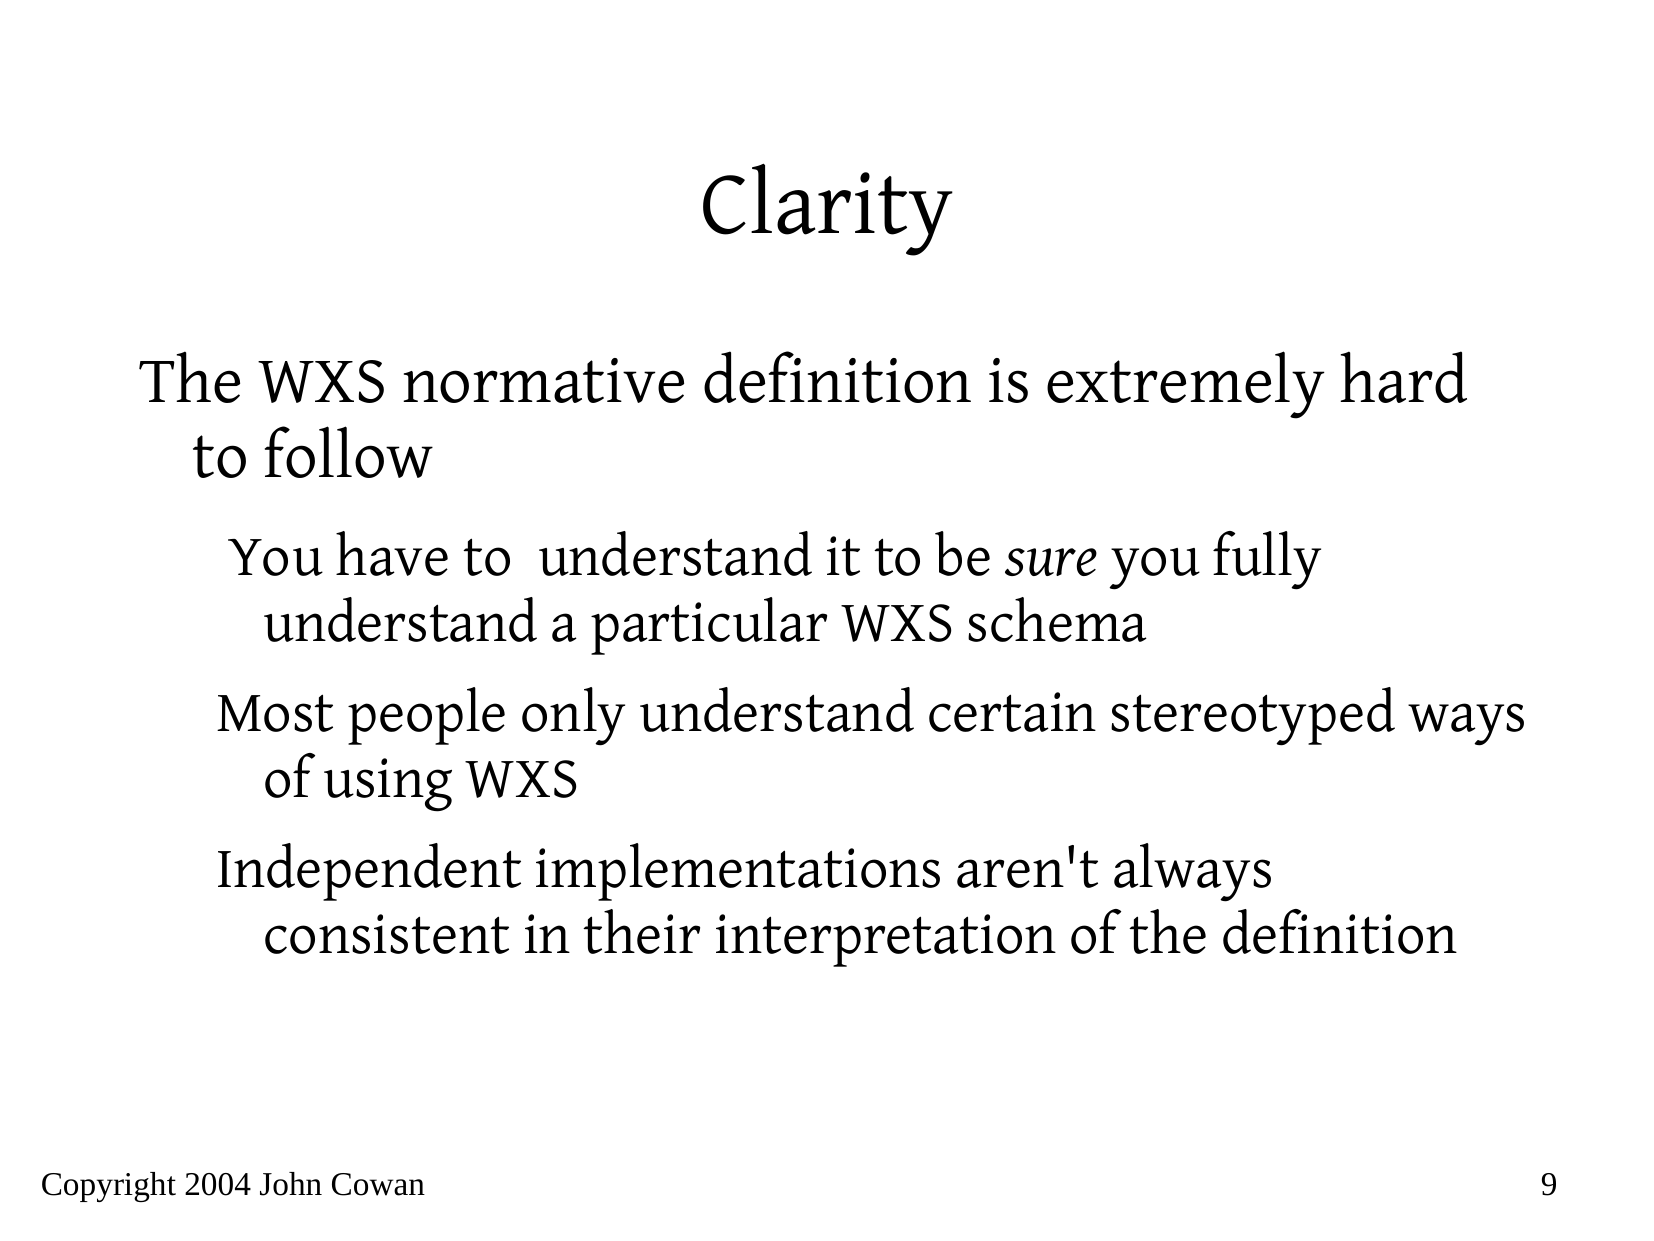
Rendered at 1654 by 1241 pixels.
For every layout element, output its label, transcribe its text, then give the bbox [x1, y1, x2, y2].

list The WXS normative definition is extremely hard to follow You have to understand it to be sure you fully understand a particular WXS schema Most people only understand certain stereotyped ways of using WXS Independent implementations aren't always consistent in their interpretation of the definition [121, 344, 1534, 1127]
title Clarity [121, 102, 1534, 311]
